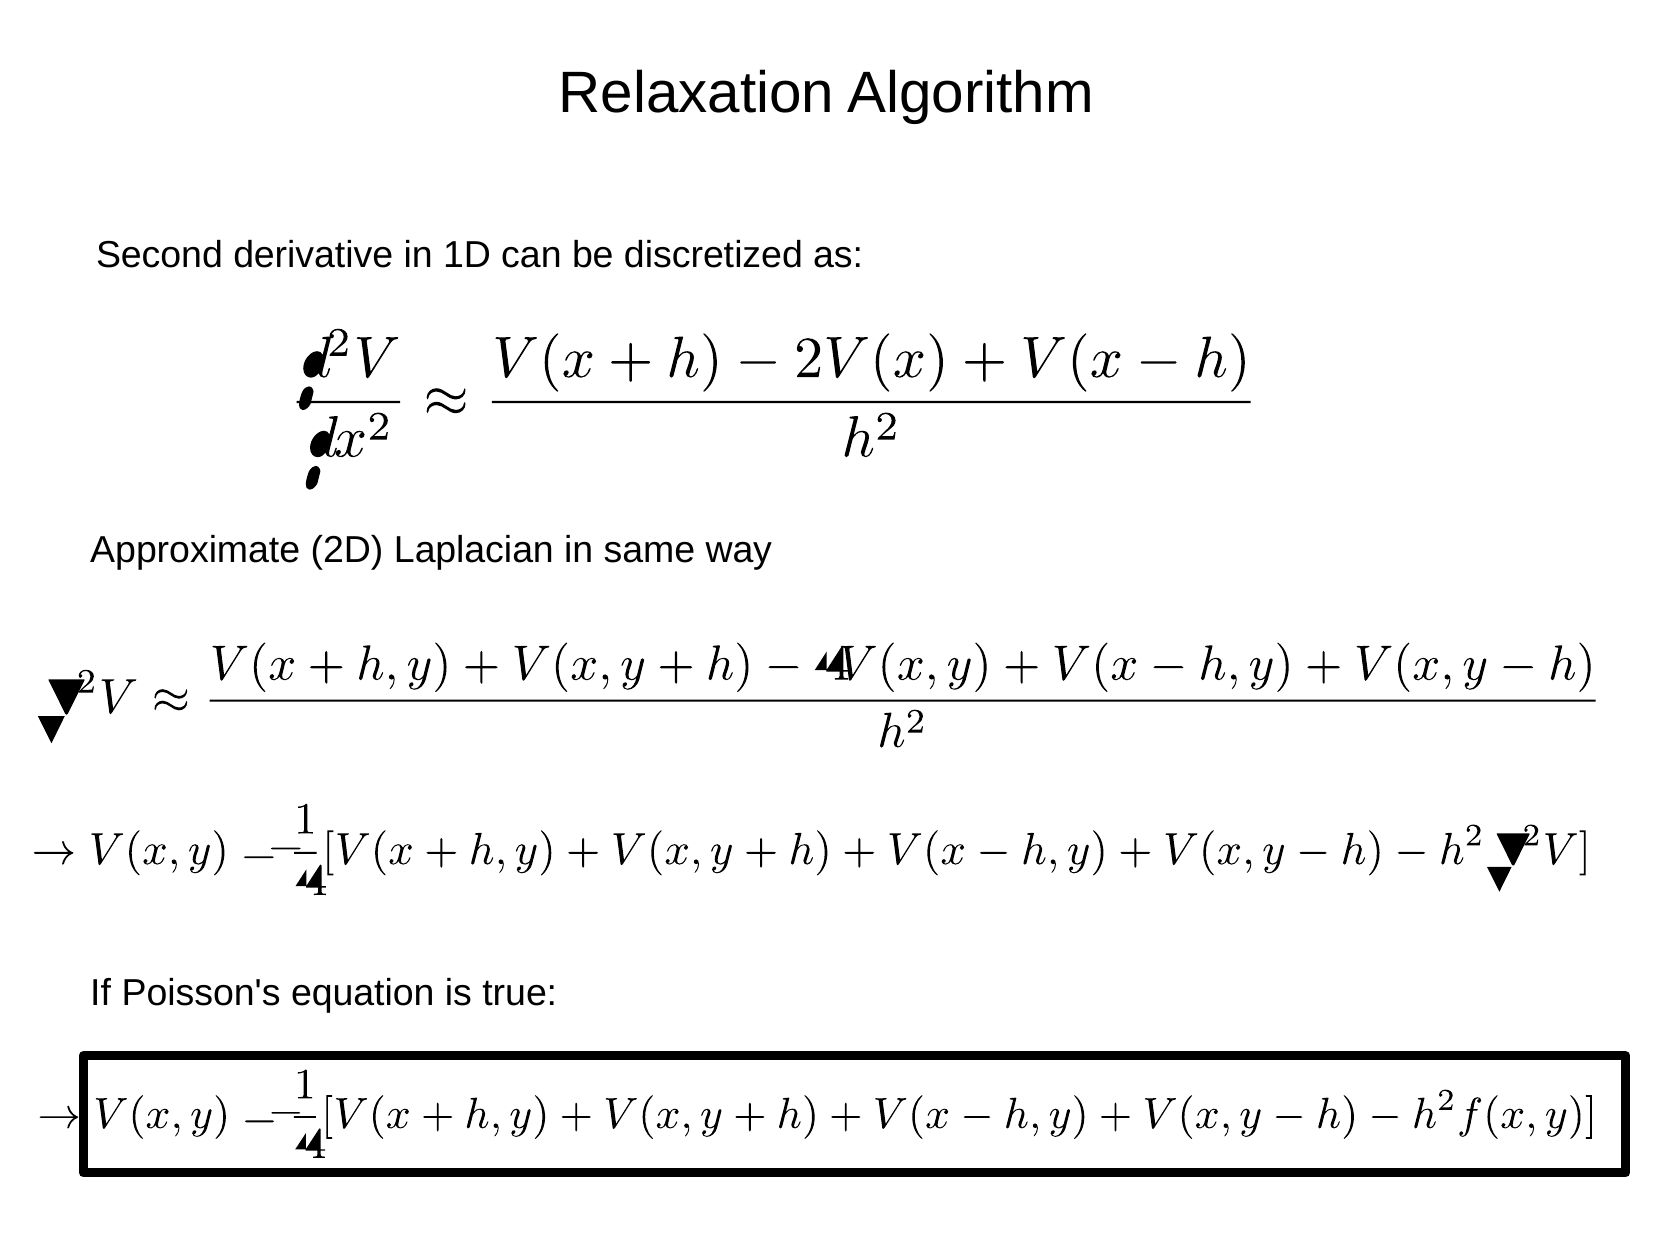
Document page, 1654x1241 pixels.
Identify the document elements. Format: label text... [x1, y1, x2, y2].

text_box [305, 465, 321, 490]
title Relaxation Algorithm [82, 49, 1571, 136]
text_box If Poisson's equation is true: [75, 964, 925, 1021]
text_box [35, 642, 1596, 748]
text_box [37, 1055, 1626, 1173]
text_box Approximate (2D) Laplacian in same way [75, 521, 925, 579]
text_box [296, 328, 1251, 458]
text_box Second derivative in 1D can be discretized as: [81, 225, 886, 283]
text_box [31, 803, 1592, 896]
